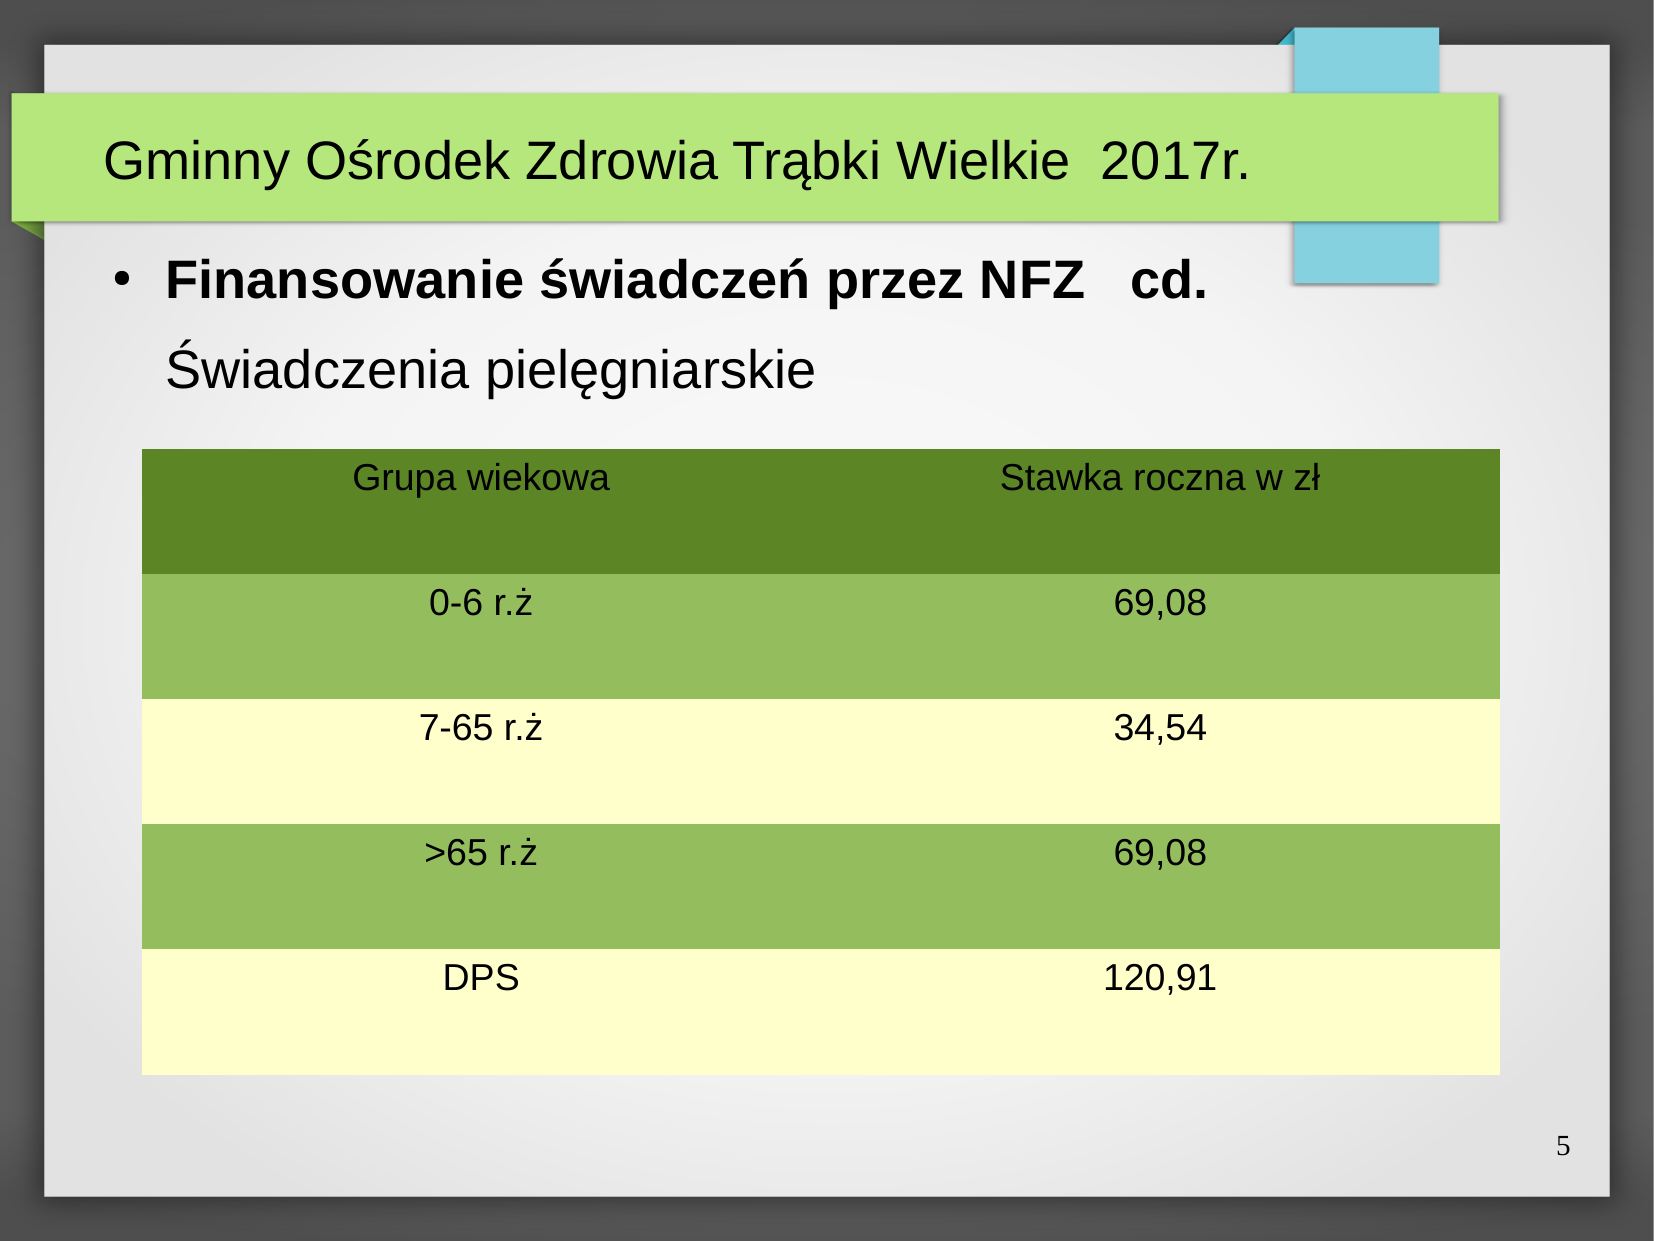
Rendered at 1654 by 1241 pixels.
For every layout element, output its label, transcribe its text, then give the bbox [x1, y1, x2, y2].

table_cell 120,91 [821, 949, 1500, 1075]
picture [0, 0, 1654, 1241]
table_header Grupa wiekowa [142, 449, 821, 574]
table_cell 34,54 [821, 699, 1500, 824]
table_cell 69,08 [821, 824, 1500, 949]
table_cell >65 r.ż [142, 824, 821, 949]
table_cell 0-6 r.ż [142, 574, 821, 699]
table_cell 7-65 r.ż [142, 699, 821, 824]
table_cell DPS [142, 949, 821, 1075]
table_header Stawka roczna w zł [821, 449, 1500, 574]
title Gminny Ośrodek Zdrowia Trąbki Wielkie 2017r. [82, 94, 1264, 213]
list Finansowanie świadczeń przez NFZ cd. Świadczenia pielęgniarskie [94, 249, 1583, 969]
table_cell 69,08 [821, 574, 1500, 699]
